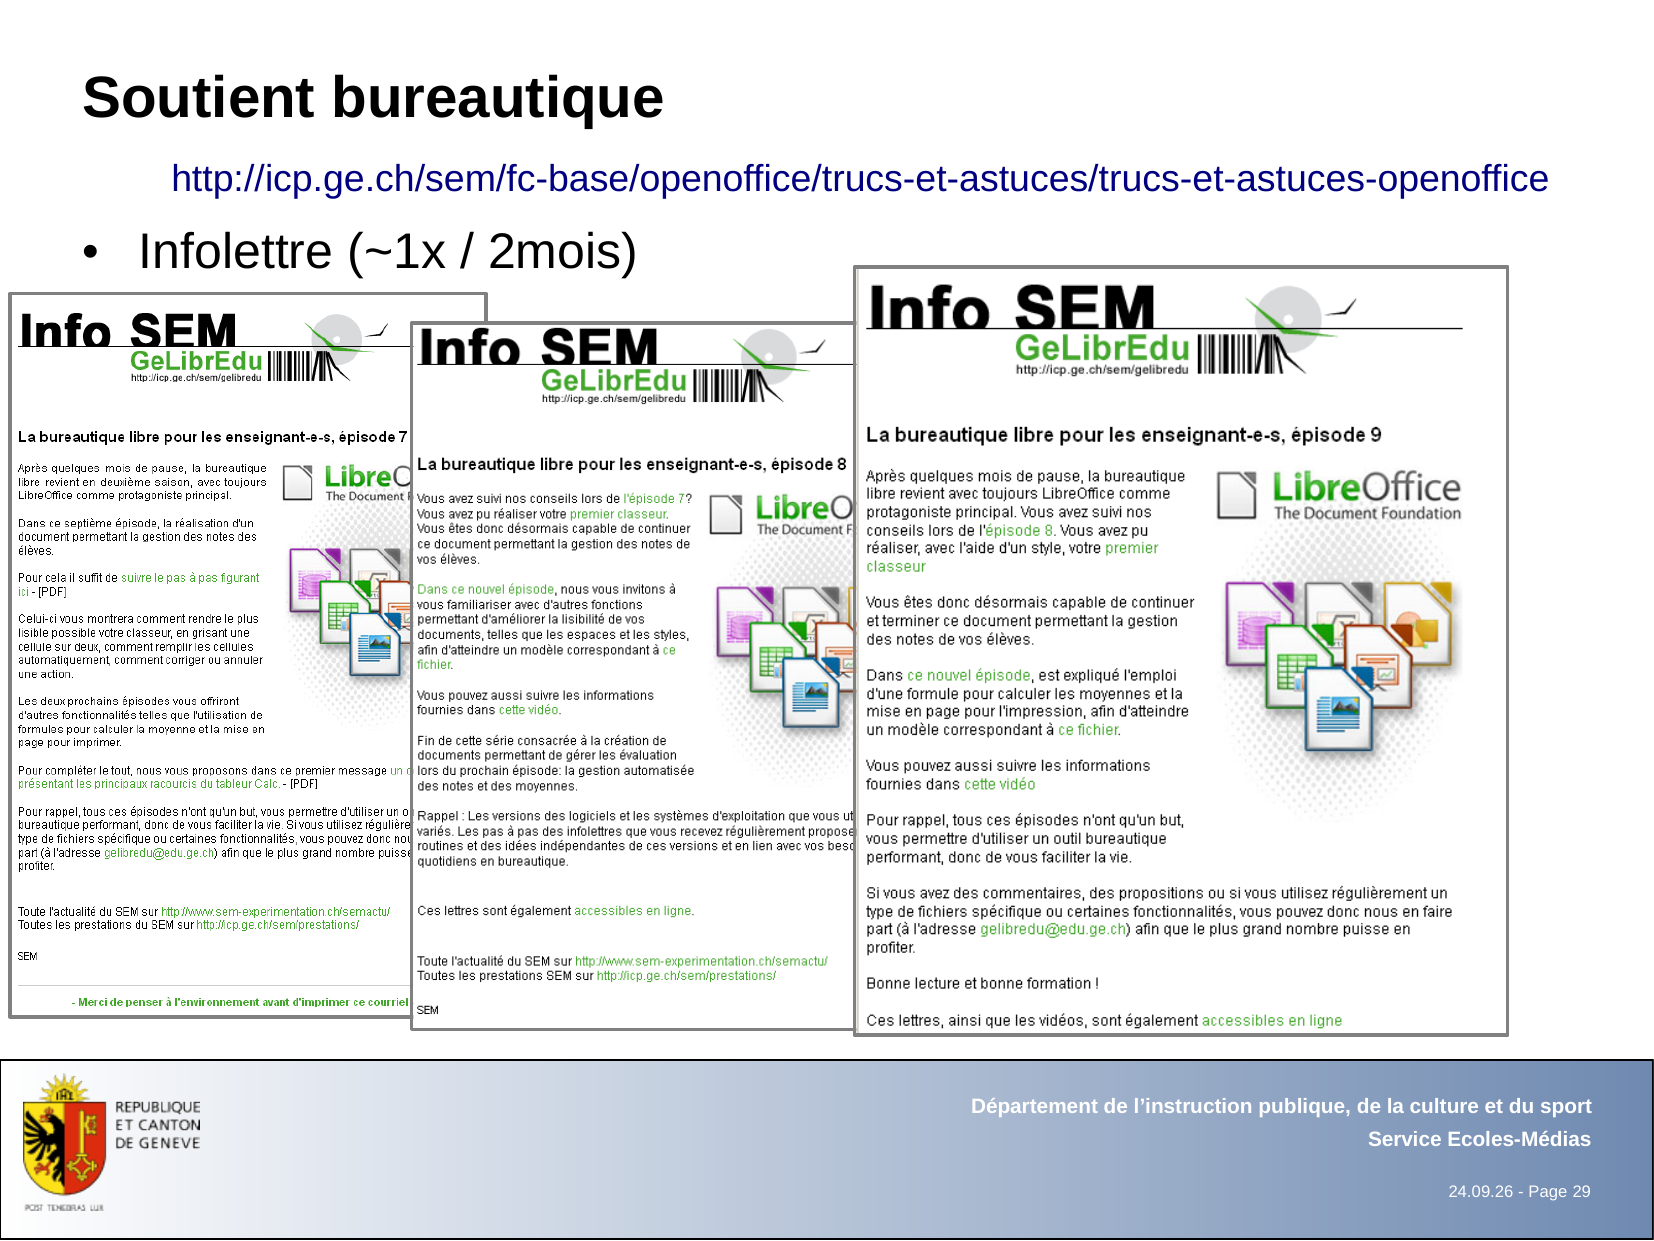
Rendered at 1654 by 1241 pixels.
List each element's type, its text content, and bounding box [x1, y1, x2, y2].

picture [856, 268, 1506, 1034]
text_box http://icp.ge.ch/sem/fc-base/openoffice/trucs-et-astuces/trucs-et-astuces-openoffice [156, 149, 1565, 207]
picture [23, 1073, 200, 1211]
list Infolettre (~1x / 2mois) [82, 223, 1625, 1058]
picture [11, 295, 485, 1016]
title Soutient bureautique [82, 23, 1571, 172]
picture [413, 324, 853, 1028]
